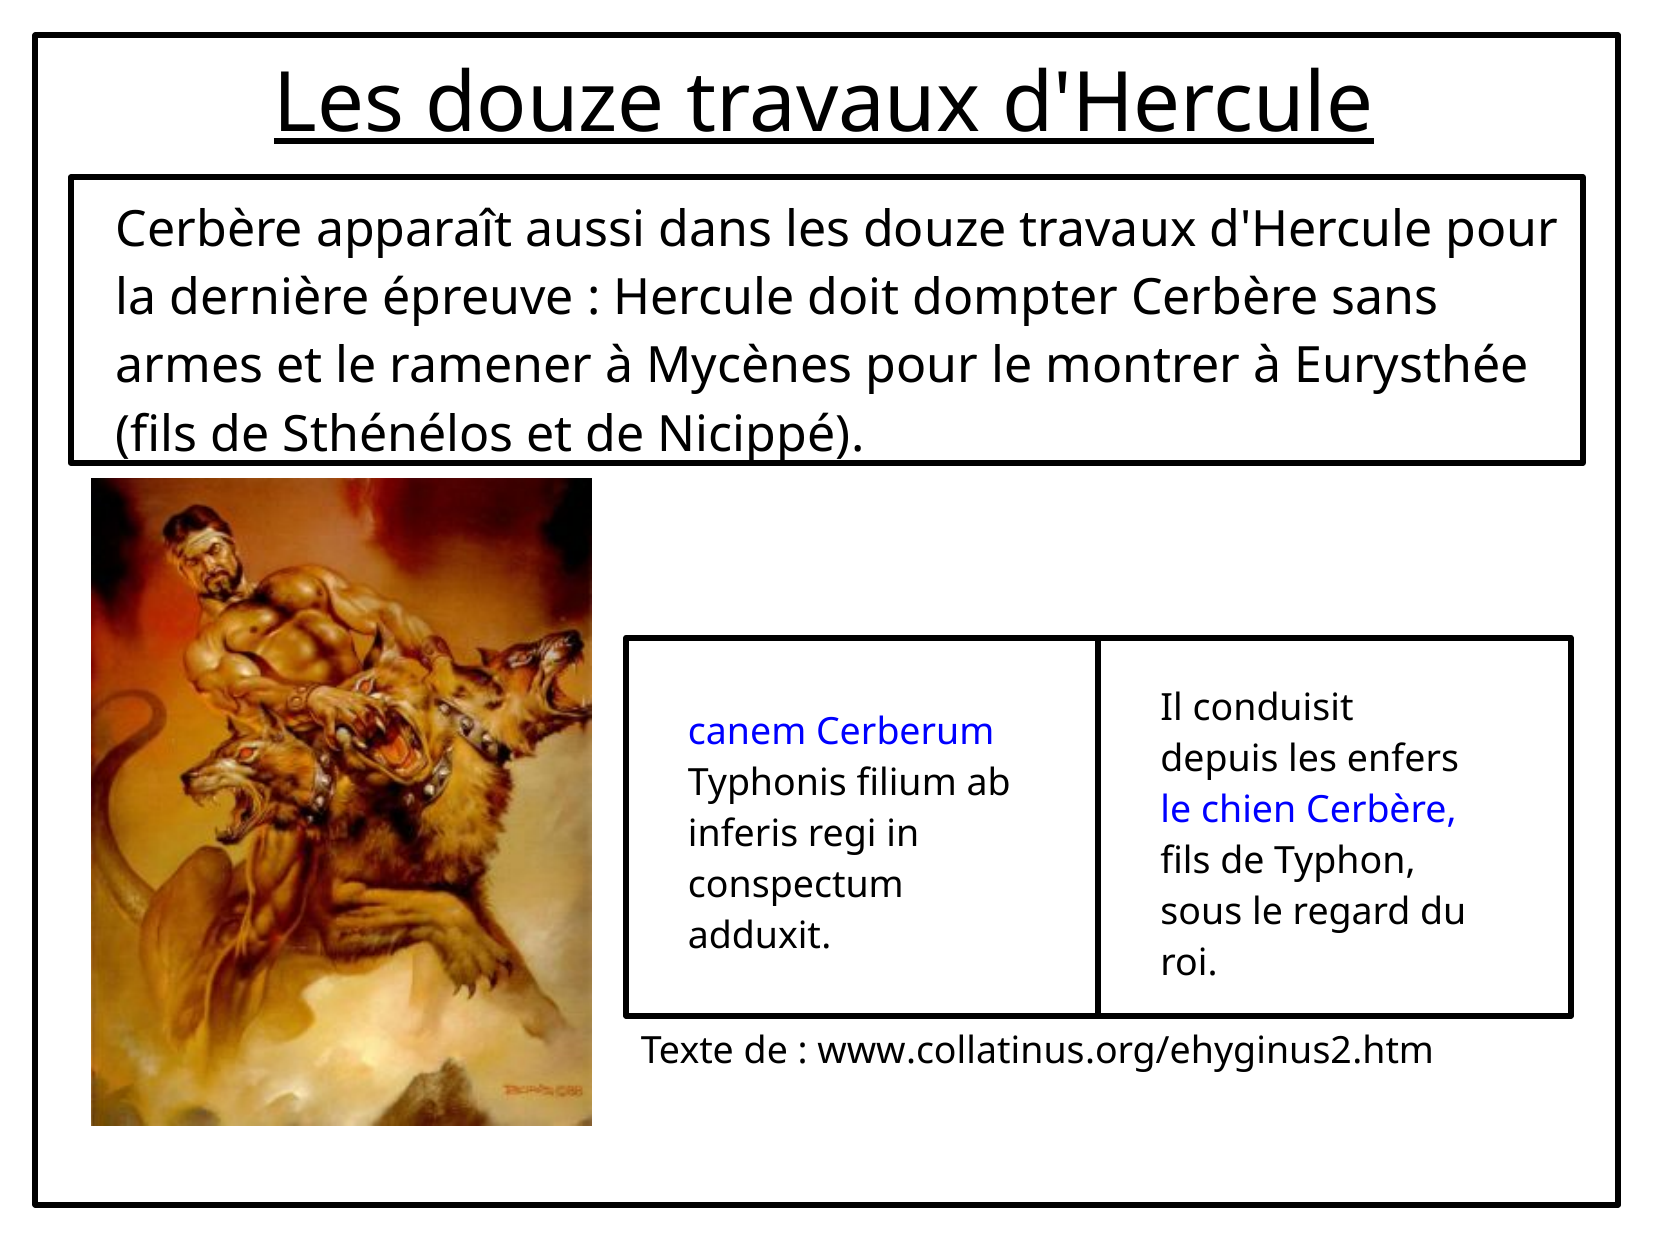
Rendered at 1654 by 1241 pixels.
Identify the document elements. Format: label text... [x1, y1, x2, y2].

text_box canem Cerberum Typhonis filium ab inferis regi in conspectum adduxit. [673, 696, 1052, 958]
text_box Il conduisit depuis les enfers le chien Cerbère, fils de Typhon, sous le regard du roi. [1145, 673, 1489, 984]
picture [91, 478, 592, 1126]
text_box Les douze travaux d'Hercule [0, 35, 1654, 167]
text_box Texte de : www.collatinus.org/ehyginus2.htm [625, 1015, 1573, 1080]
text_box Cerbère apparaît aussi dans les douze travaux d'Hercule pour la dernière épreuve : Hercule doit dompter Cerbère sans armes et le ramener à Mycènes pour le montrer à Eurysthée (fils de Sthénélos et de Nicippé). [101, 185, 1580, 460]
